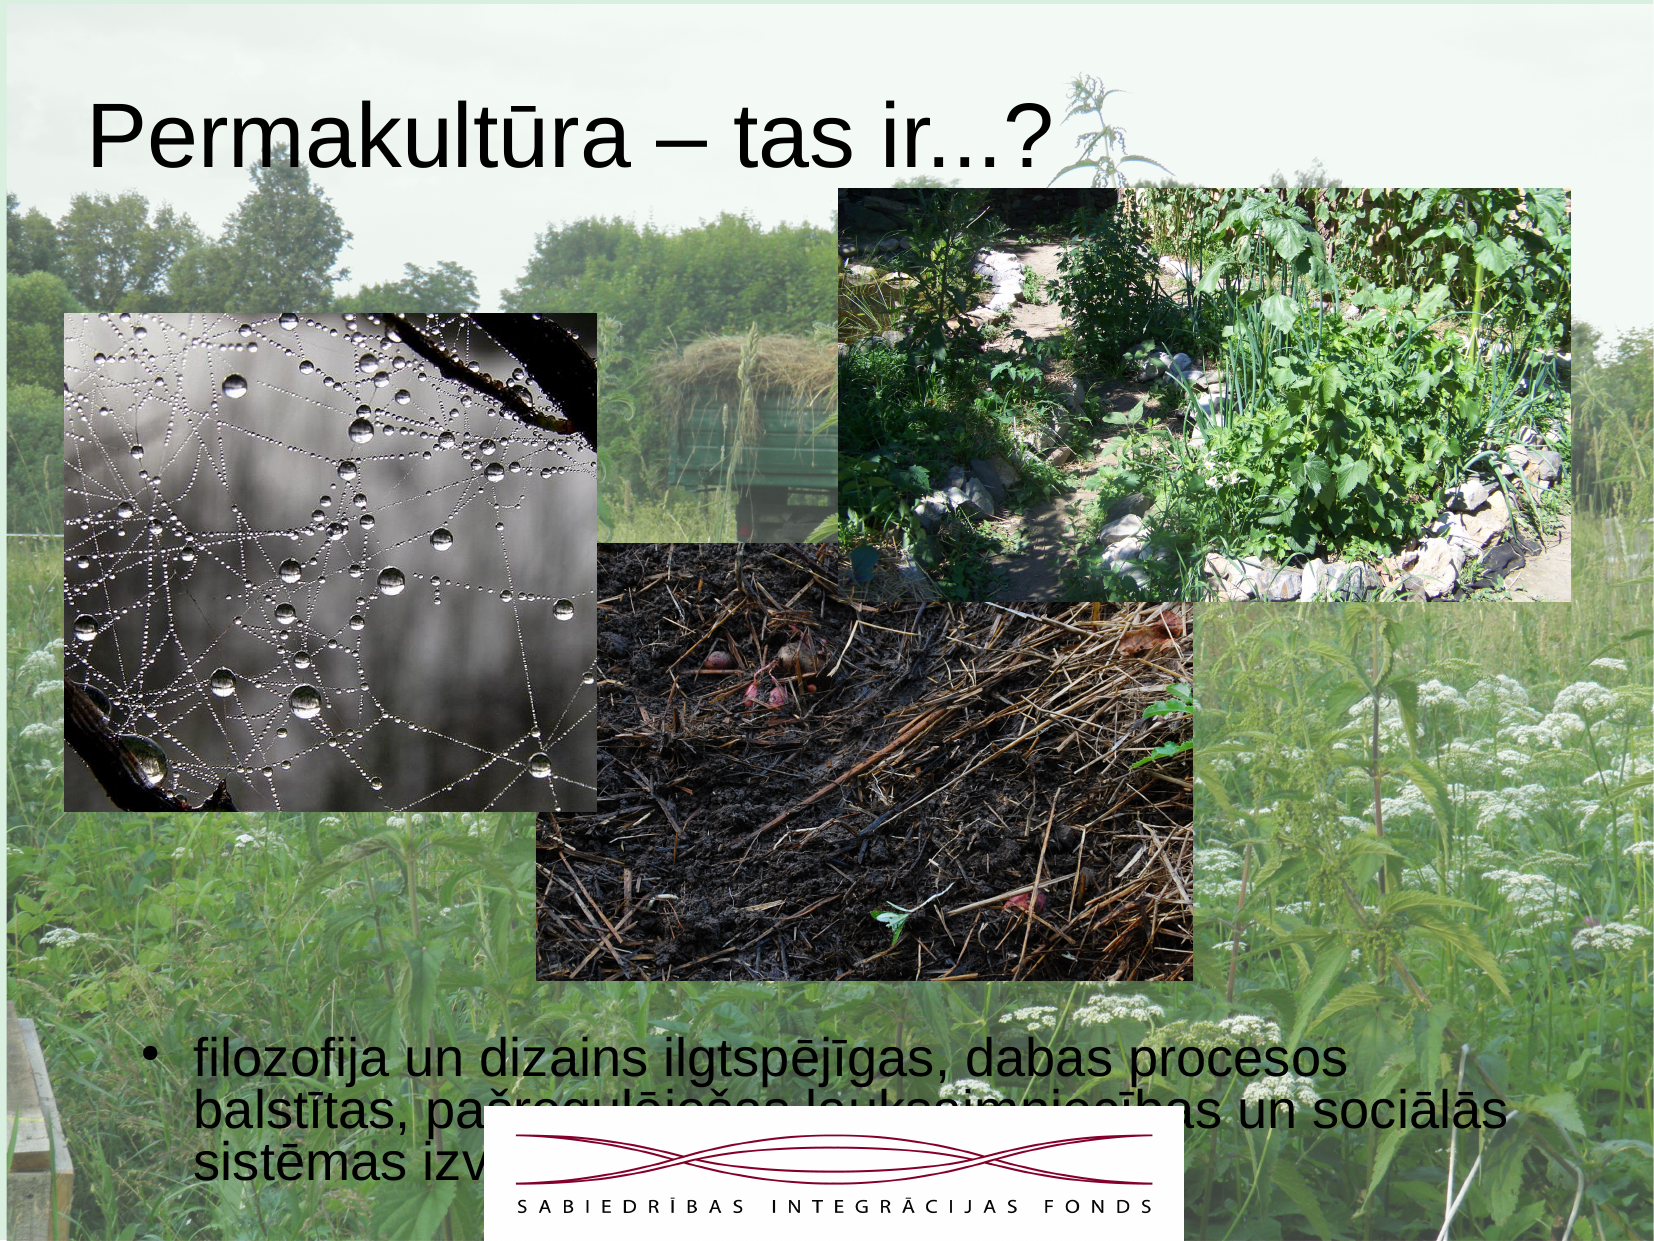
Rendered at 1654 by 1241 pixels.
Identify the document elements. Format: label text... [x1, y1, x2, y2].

picture [64, 188, 1571, 981]
title Permakultūra – tas ir...? [35, 37, 1211, 225]
list filozofija un dizains ilgtspējīgas, dabas procesos balstītas, pašregulējošas lauksaimniecības un sociālās sistēmas izveidei [108, 1027, 1548, 1147]
picture [484, 1106, 1184, 1241]
